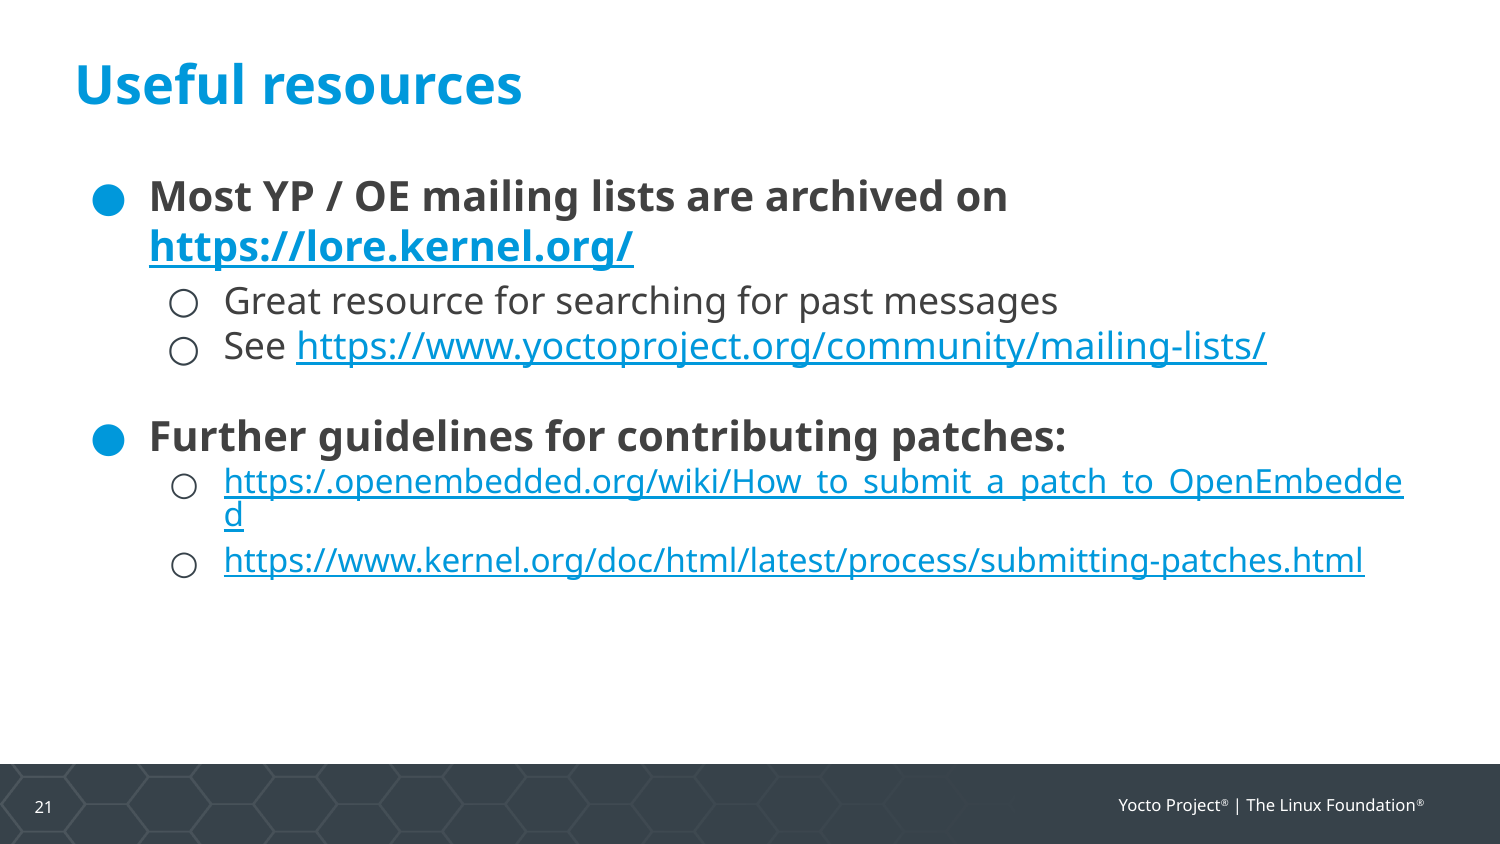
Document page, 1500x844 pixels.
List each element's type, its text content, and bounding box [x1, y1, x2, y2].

title Useful resources [74, 50, 1425, 160]
picture [0, 0, 1500, 844]
list Most YP / OE mailing lists are archived on https://lore.kernel.org/ Great resource for searching for past messages See https://www.yoctoproject.org/community/mailing-lists/ Further guidelines for contributing patches: https:/.openembedded.org/wiki/How_to_submit_a_patch_to_OpenEmbedded https://www.kernel.org/doc/html/latest/process/submitting-patches.html [73, 169, 1425, 728]
